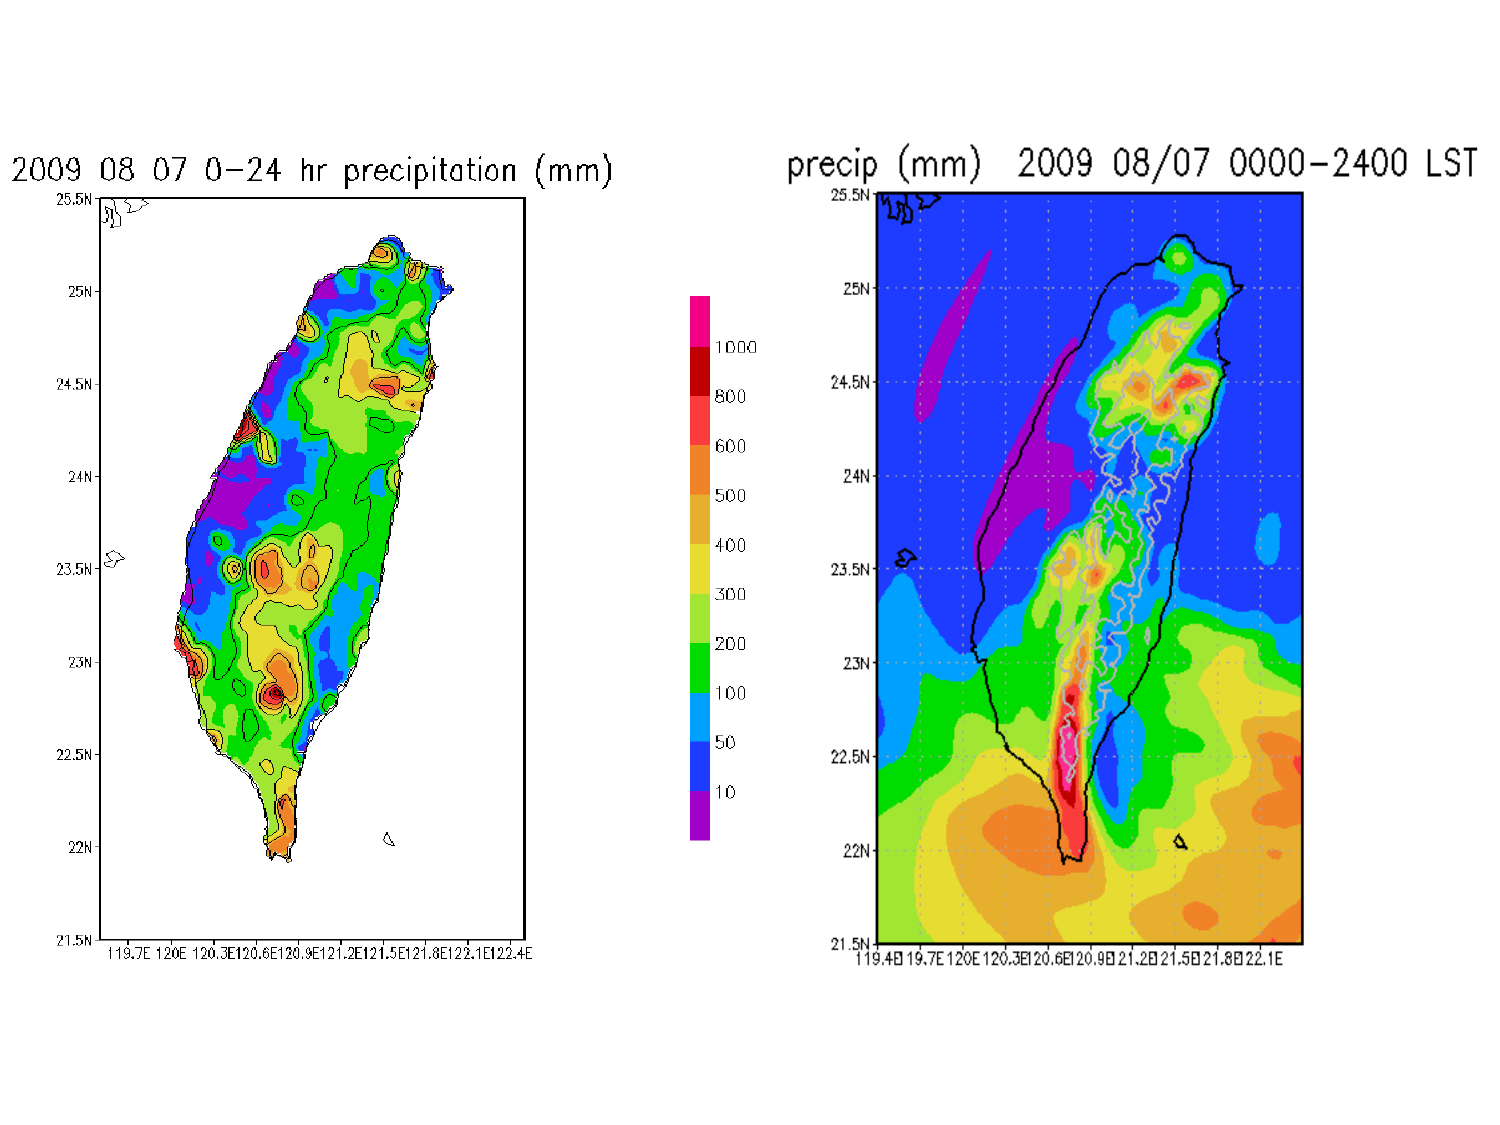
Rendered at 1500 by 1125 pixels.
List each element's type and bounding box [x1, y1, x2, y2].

picture [784, 113, 1483, 1023]
picture [5, 148, 766, 988]
